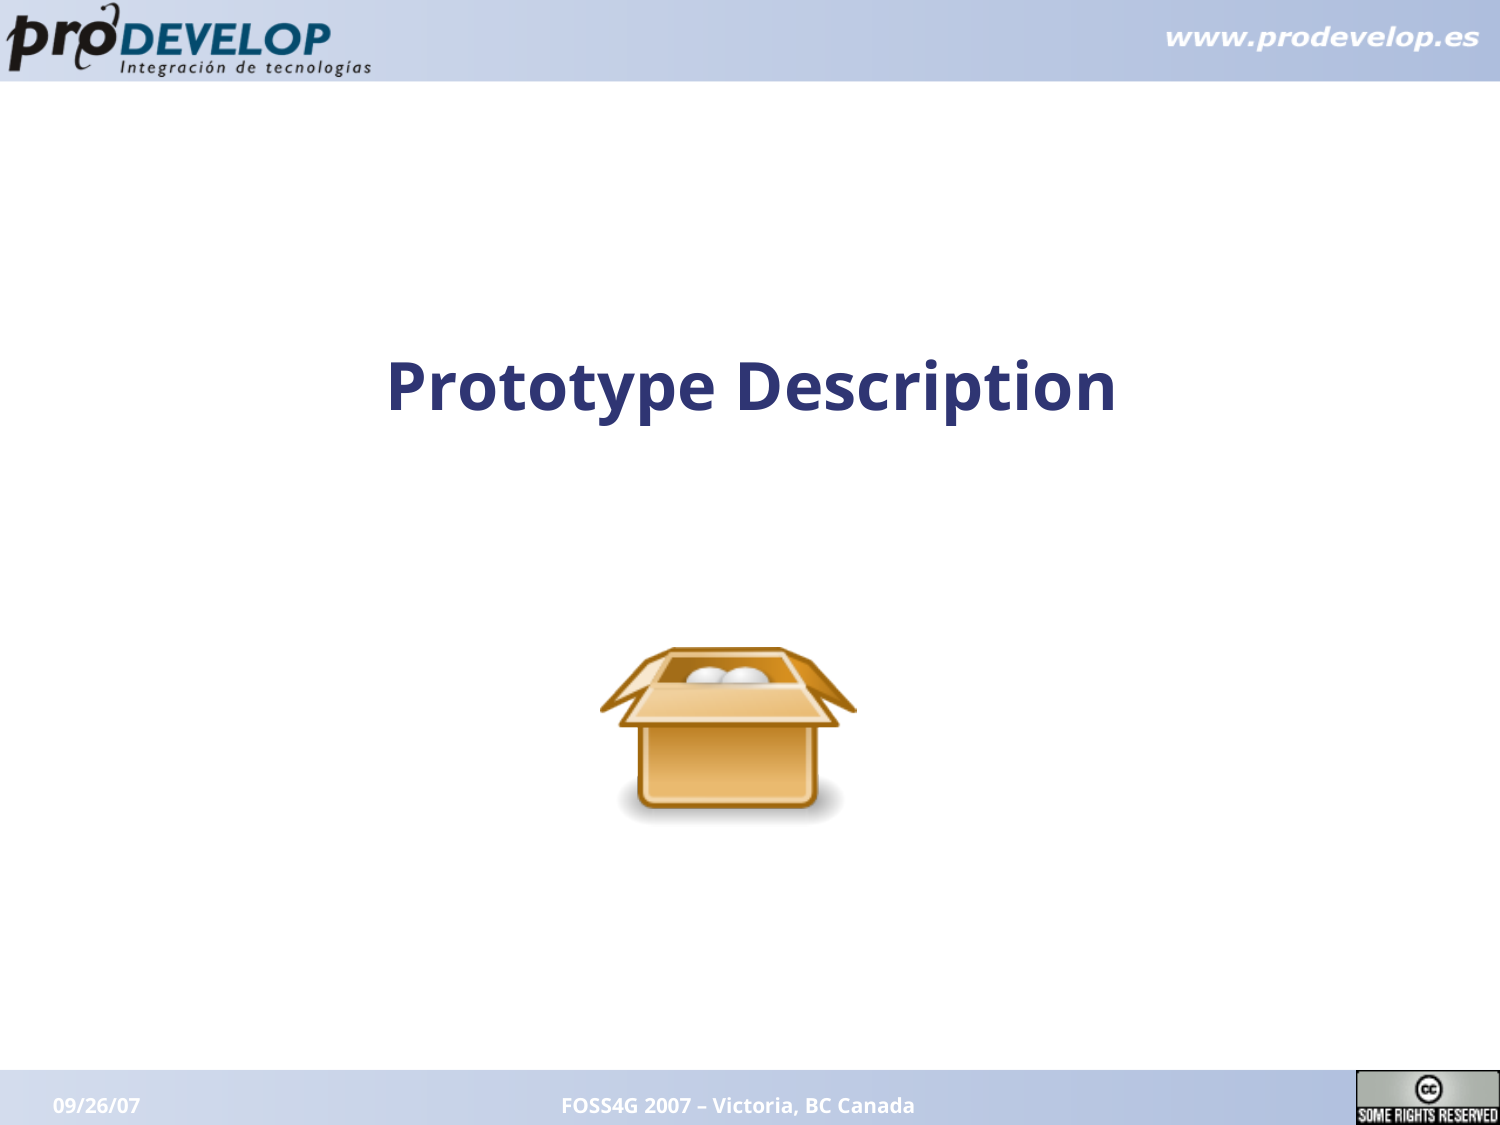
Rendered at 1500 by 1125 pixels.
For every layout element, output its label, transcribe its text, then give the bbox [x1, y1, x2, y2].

title Prototype Description [76, 290, 1427, 479]
picture [0, 0, 1500, 1125]
